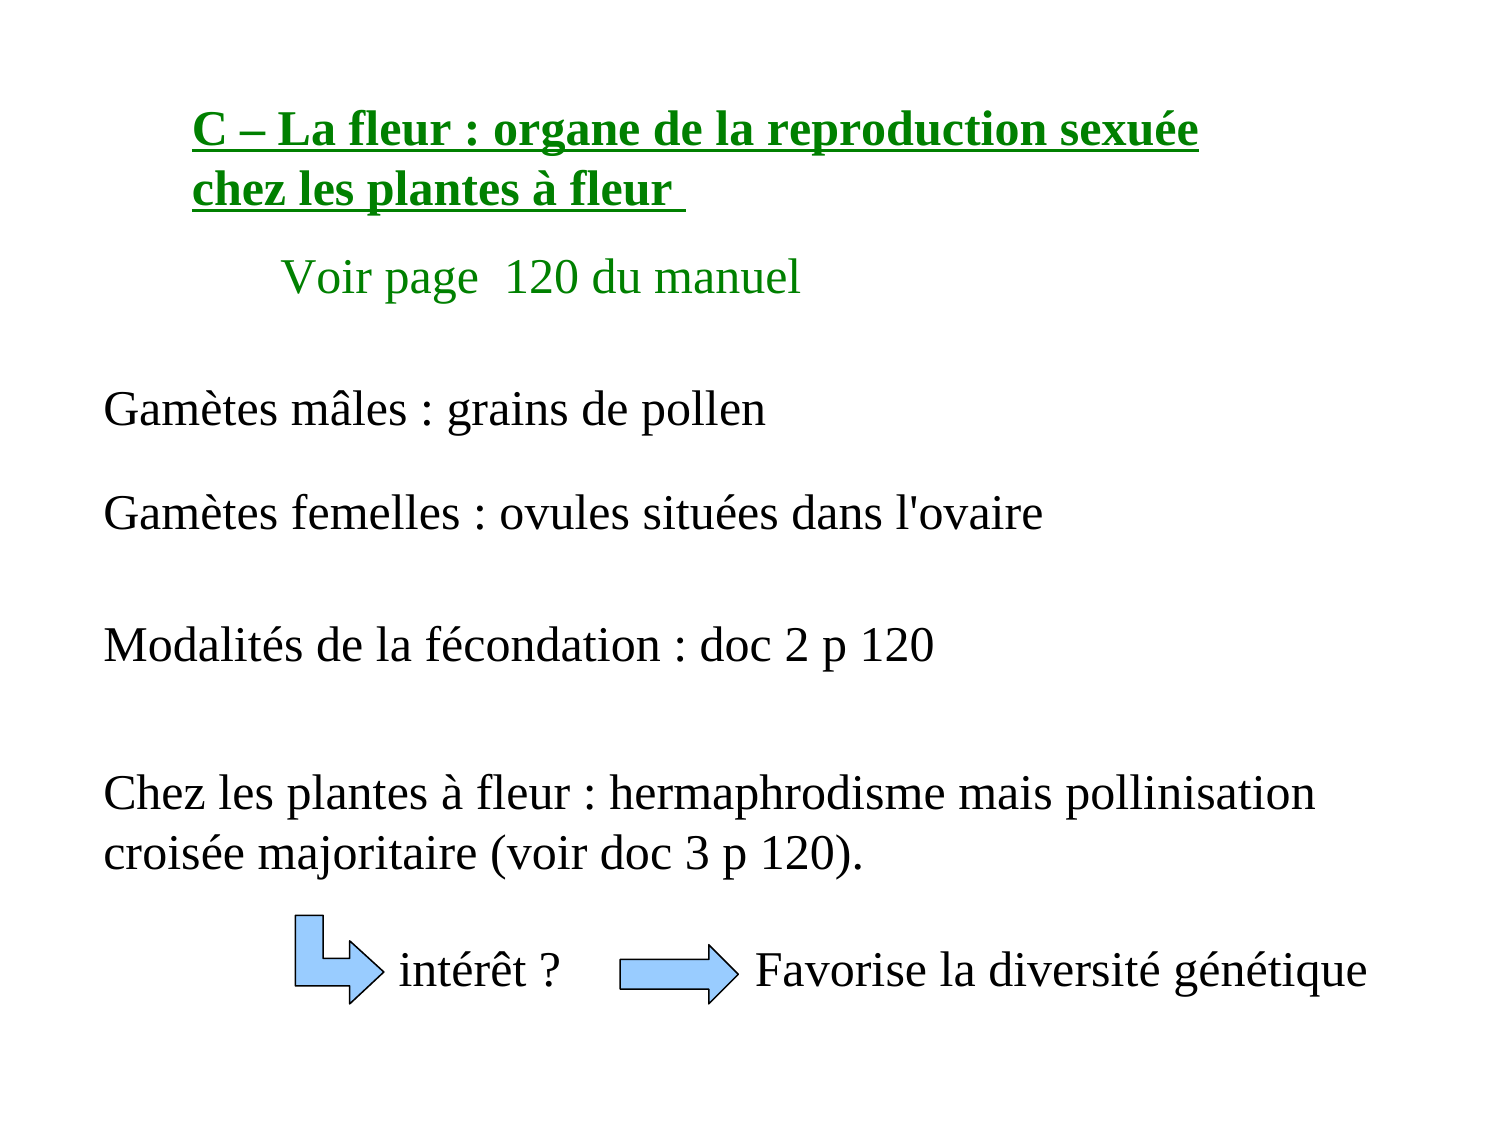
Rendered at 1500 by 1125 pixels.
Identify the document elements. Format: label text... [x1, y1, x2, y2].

text_box Gamètes mâles : grains de pollen [88, 367, 1388, 443]
text_box Favorise la diversité génétique [740, 929, 1384, 1004]
text_box Chez les plantes à fleur : hermaphrodisme mais pollinisation croisée majoritaire (voir doc 3 p 120). [88, 751, 1388, 887]
text_box Modalités de la fécondation : doc 2 p 120 [88, 604, 1388, 680]
text_box [295, 915, 383, 1004]
text_box [620, 944, 739, 1004]
text_box C – La fleur : organe de la reproduction sexuée chez les plantes à fleur [177, 88, 1241, 224]
text_box intérêt ? [383, 929, 621, 1004]
text_box Voir page 120 du manuel [265, 236, 1500, 372]
text_box Gamètes femelles : ovules situées dans l'ovaire [88, 472, 1388, 548]
